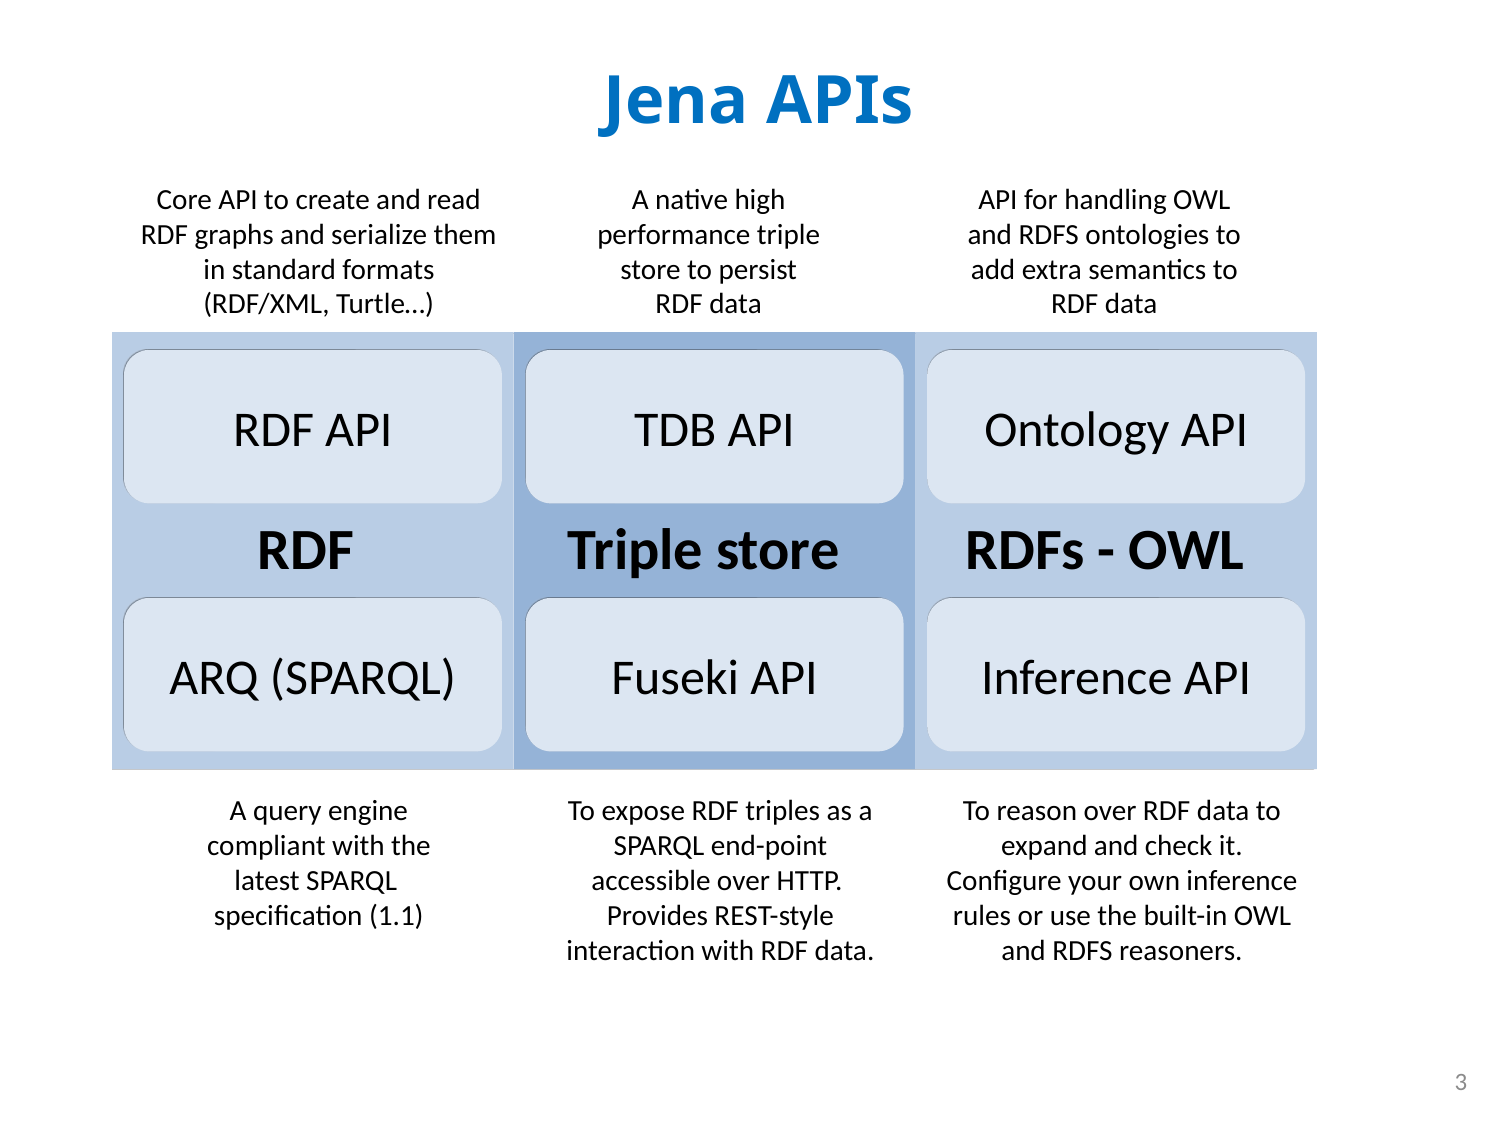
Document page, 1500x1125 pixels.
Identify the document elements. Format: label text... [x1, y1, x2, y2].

text_box RDF API [123, 349, 502, 504]
text_box [112, 332, 1317, 770]
text_box Fuseki API [525, 597, 904, 752]
title Jena APIs [75, 45, 1425, 149]
text_box To expose RDF triples as a SPARQL end-point accessible over HTTP. Provides REST-style interaction with RDF data. [549, 784, 892, 974]
text_box RDF [242, 503, 369, 589]
text_box ARQ (SPARQL) [123, 597, 502, 752]
text_box To reason over RDF data to expand and check it. Configure your own inference rules or use the built-in OWL and RDFS reasoners. [927, 784, 1317, 974]
slide_number <numéro> [1074, 1058, 1483, 1103]
text_box API for handling OWL and RDFS ontologies to add extra semantics to RDF data [938, 172, 1270, 328]
text_box Core API to create and read RDF graphs and serialize them in standard formats (RDF/XML, Turtle…) [123, 172, 514, 328]
text_box RDFs - OWL [950, 503, 1264, 589]
text_box Inference API [927, 597, 1306, 752]
text_box Triple store [552, 503, 854, 589]
text_box A native high performance triple store to persist RDF data [549, 172, 869, 328]
text_box A query engine compliant with the latest SPARQL specification (1.1) [159, 784, 479, 939]
text_box Ontology API [927, 349, 1306, 504]
text_box TDB API [525, 349, 904, 504]
